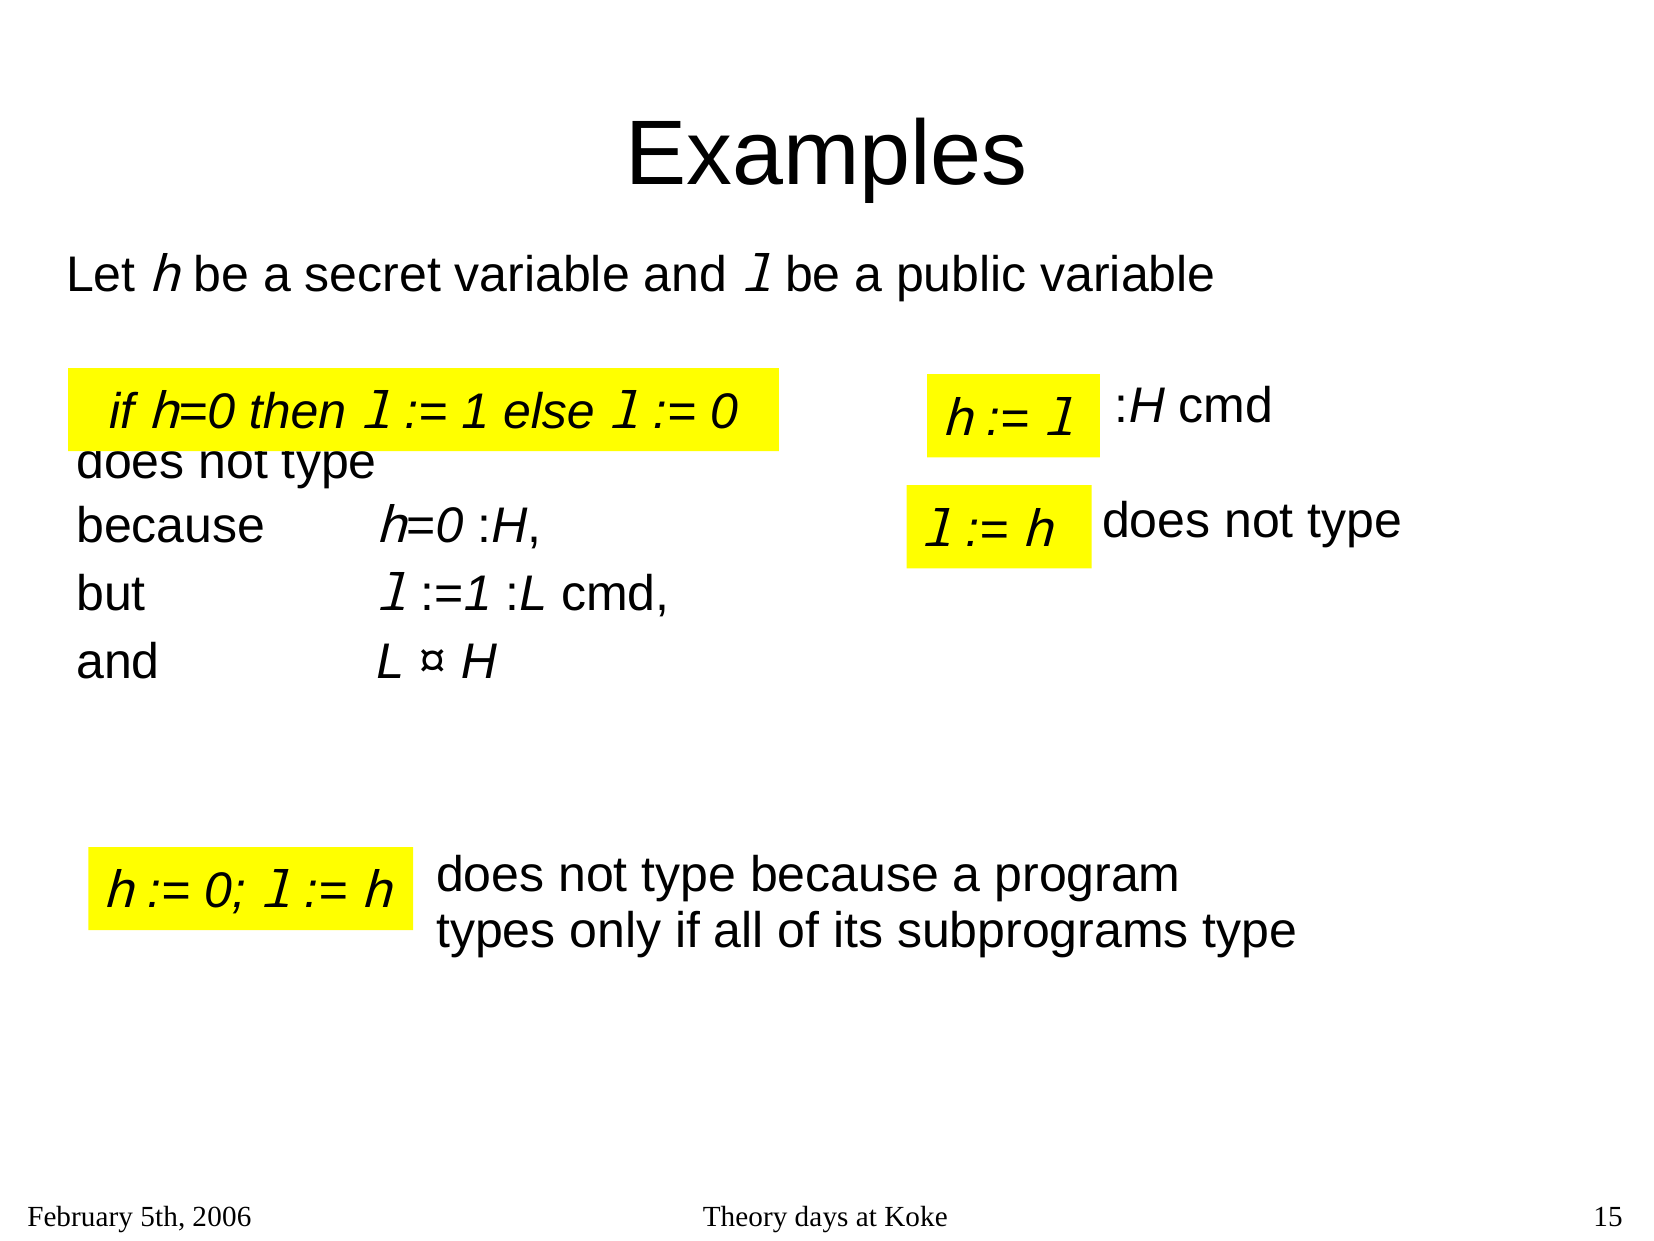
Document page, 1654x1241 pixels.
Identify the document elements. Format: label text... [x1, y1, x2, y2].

text_box [972, 388, 1586, 459]
text_box does not type because h=0 :H, but l :=1 :L cmd, and L ¤ H [61, 425, 796, 684]
text_box does not type [1087, 485, 1421, 556]
text_box Let h be a secret variable and l be a public variable [51, 230, 1582, 306]
text_box l := h [906, 485, 1092, 561]
text_box h := 0; l := h [88, 847, 414, 923]
text_box if h=0 then l := 1 else l := 0 [68, 368, 779, 444]
text_box does not type because a program types only if all of its subprograms type [421, 838, 1314, 966]
text_box :H cmd [1099, 370, 1401, 441]
text_box h := l [927, 374, 1100, 450]
title Examples [82, 49, 1571, 230]
